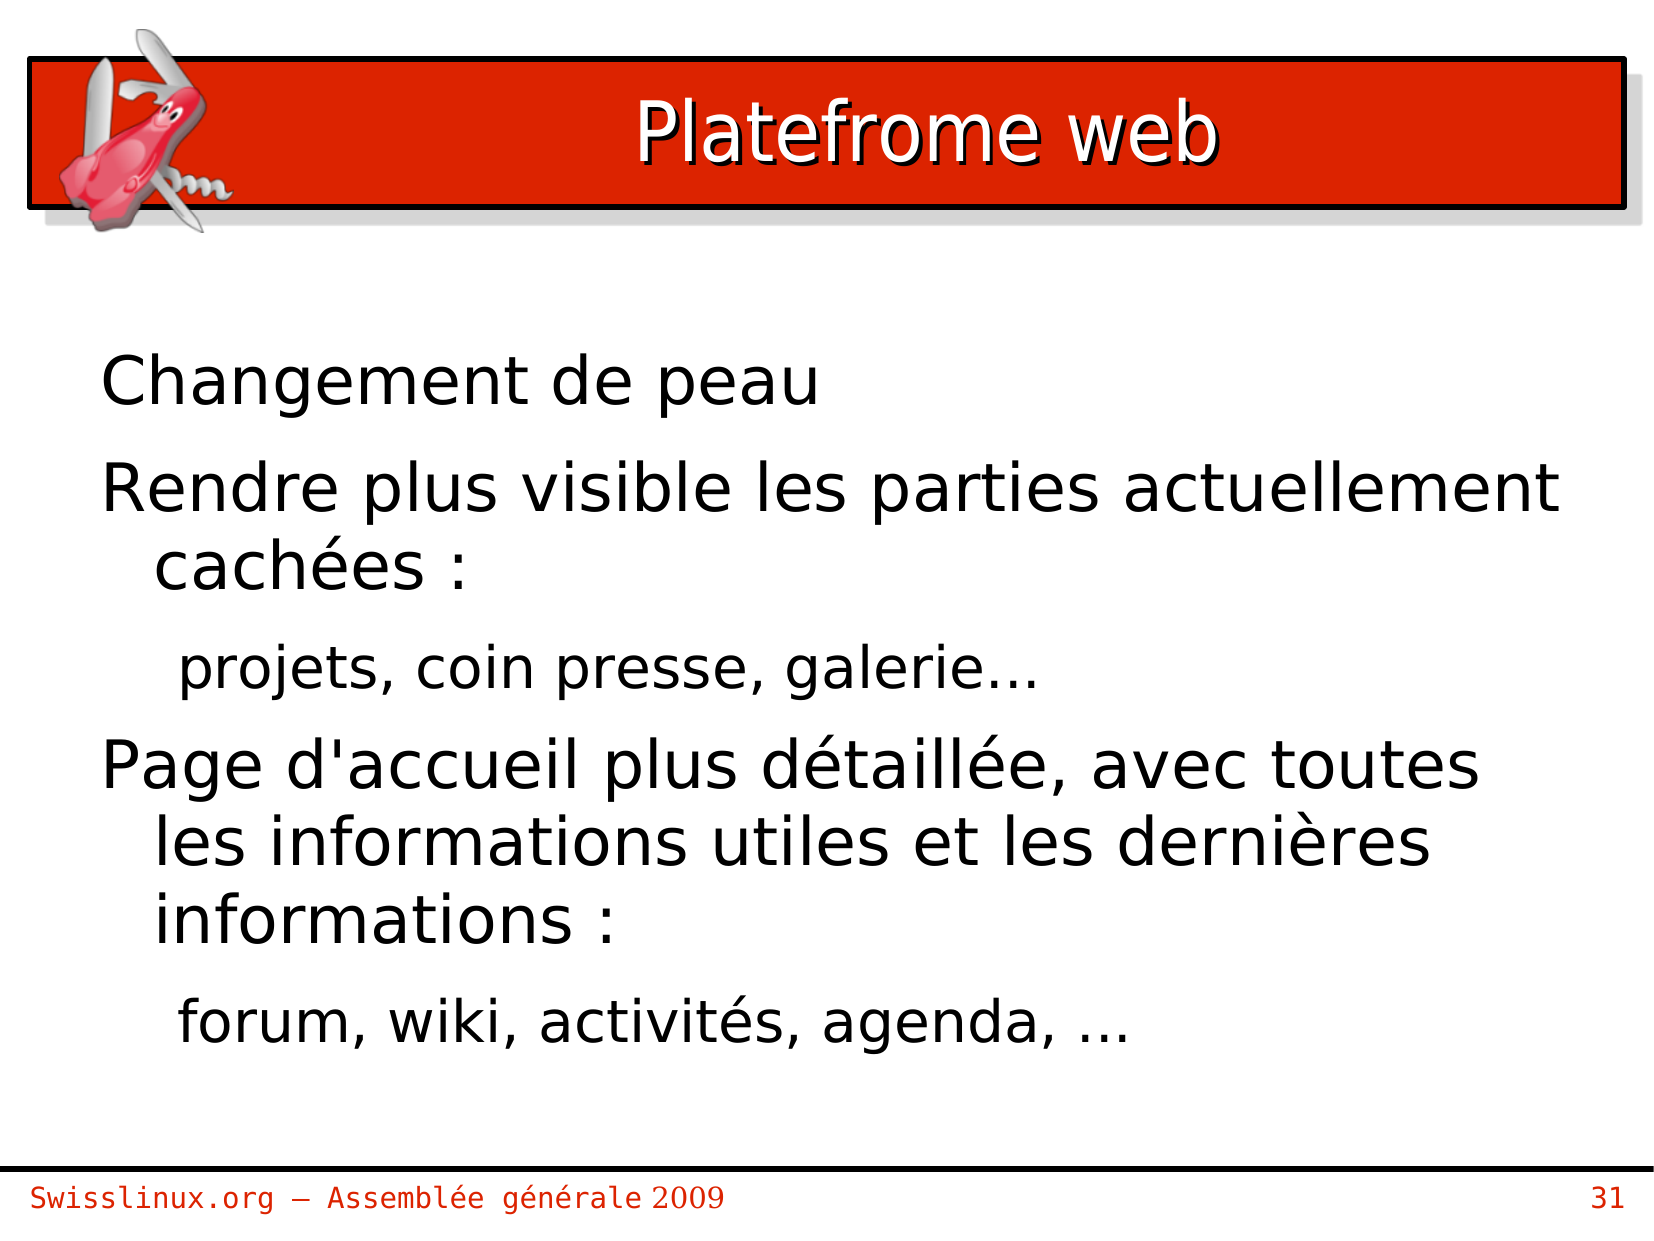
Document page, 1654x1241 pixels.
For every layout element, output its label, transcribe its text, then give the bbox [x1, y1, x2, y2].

title Platefrome web [259, 84, 1595, 182]
picture [59, 29, 234, 233]
list Changement de peau Rendre plus visible les parties actuellement cachées : projets, coin presse, galerie... Page d'accueil plus détaillée, avec toutes les informations utiles et les dernières informations : forum, wiki, activités, agenda, ... [82, 297, 1571, 1102]
